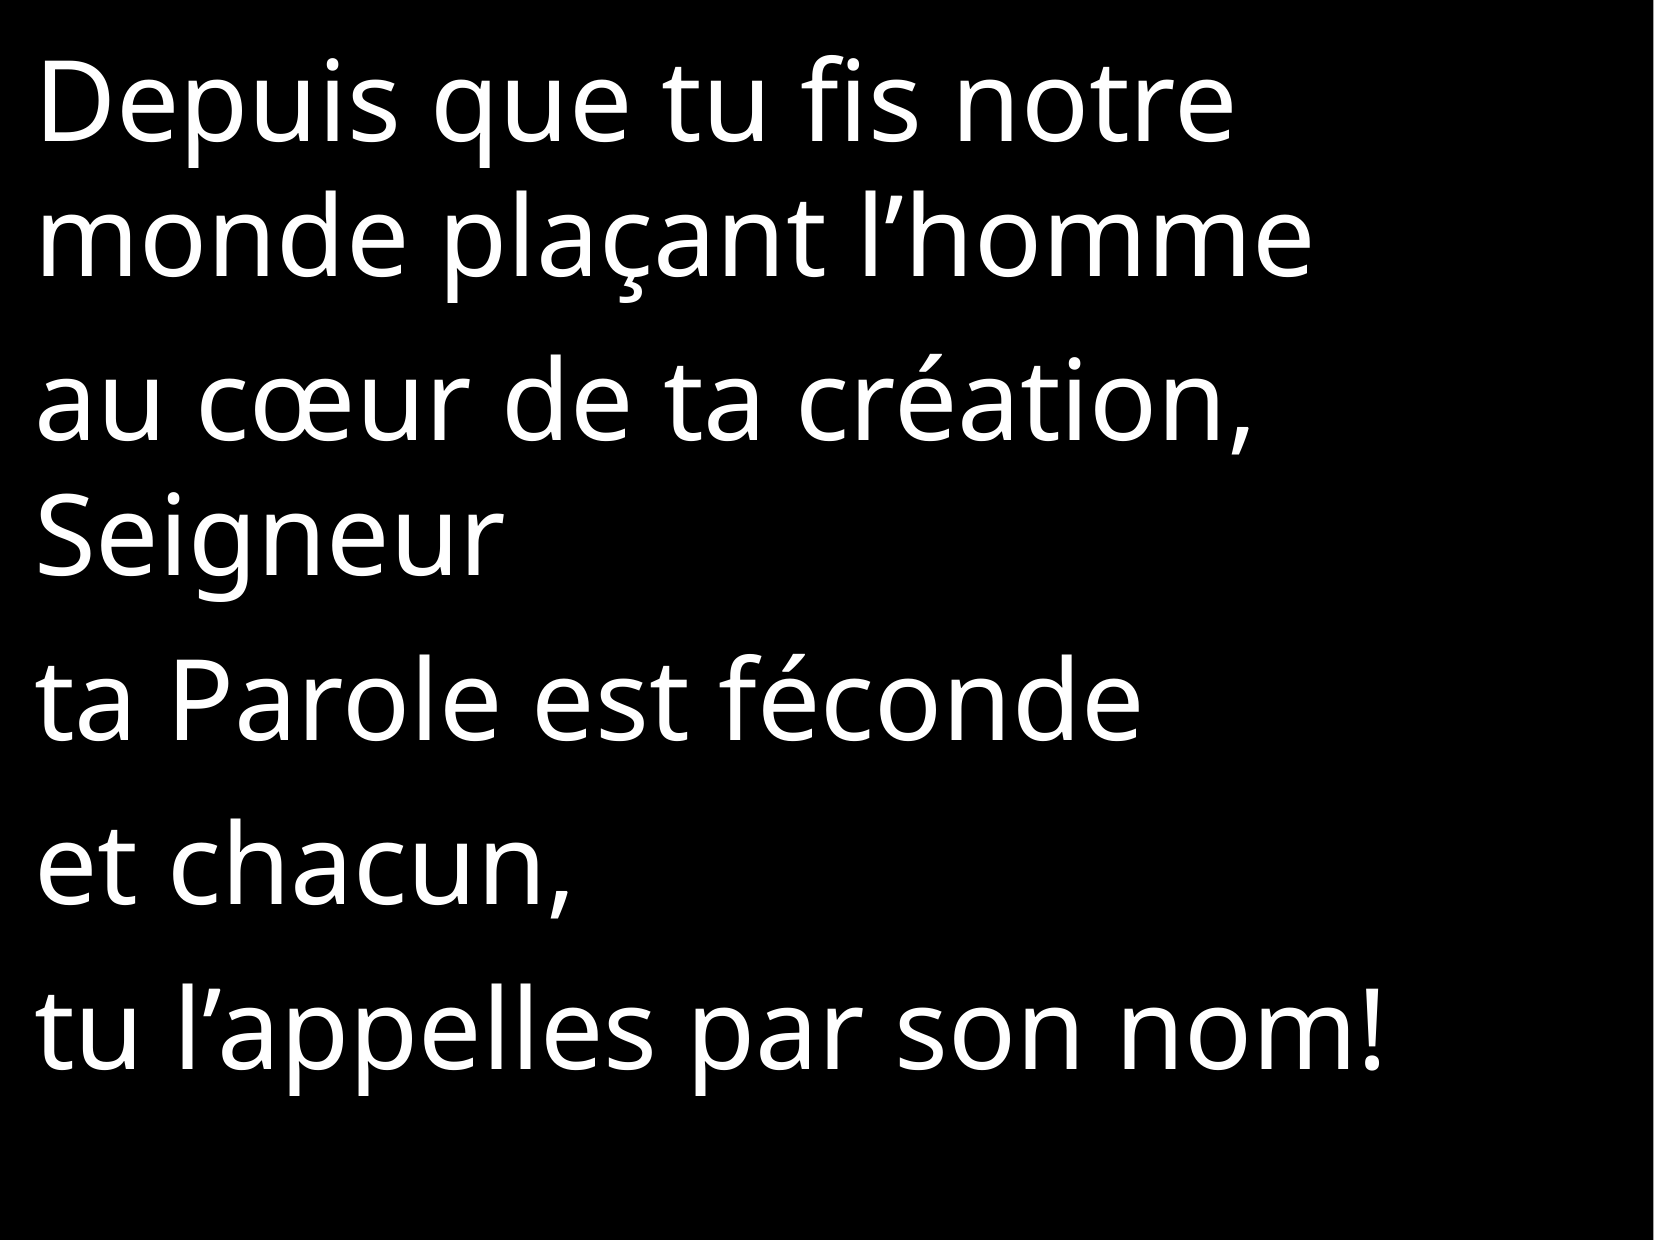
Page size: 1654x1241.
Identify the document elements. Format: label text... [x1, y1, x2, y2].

list Depuis que tu fis notre monde plaçant l’homme au cœur de ta création, Seigneur ta Parole est féconde et chacun, tu l’appelles par son nom! [19, 21, 1635, 1241]
